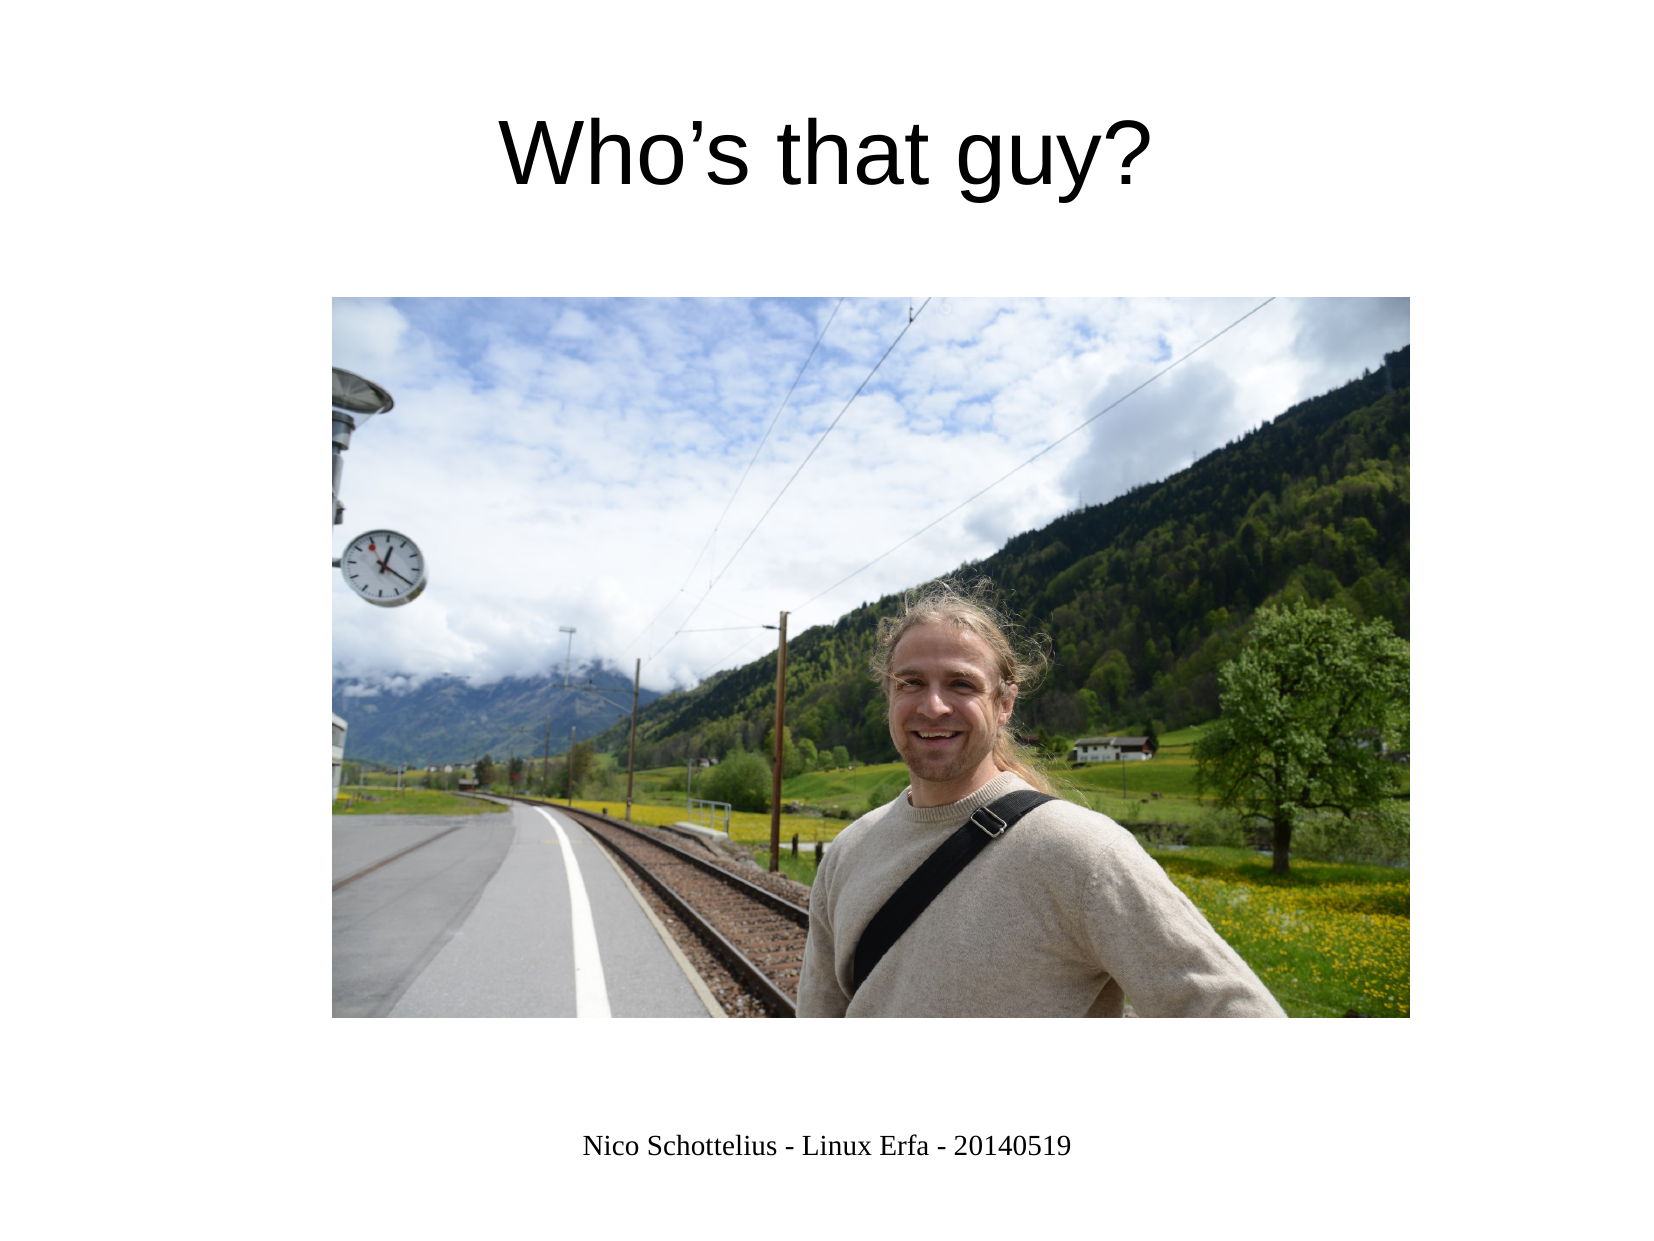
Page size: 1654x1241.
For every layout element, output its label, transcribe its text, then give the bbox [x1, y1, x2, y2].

picture [332, 297, 1410, 1018]
title Who’s that guy? [82, 49, 1571, 257]
